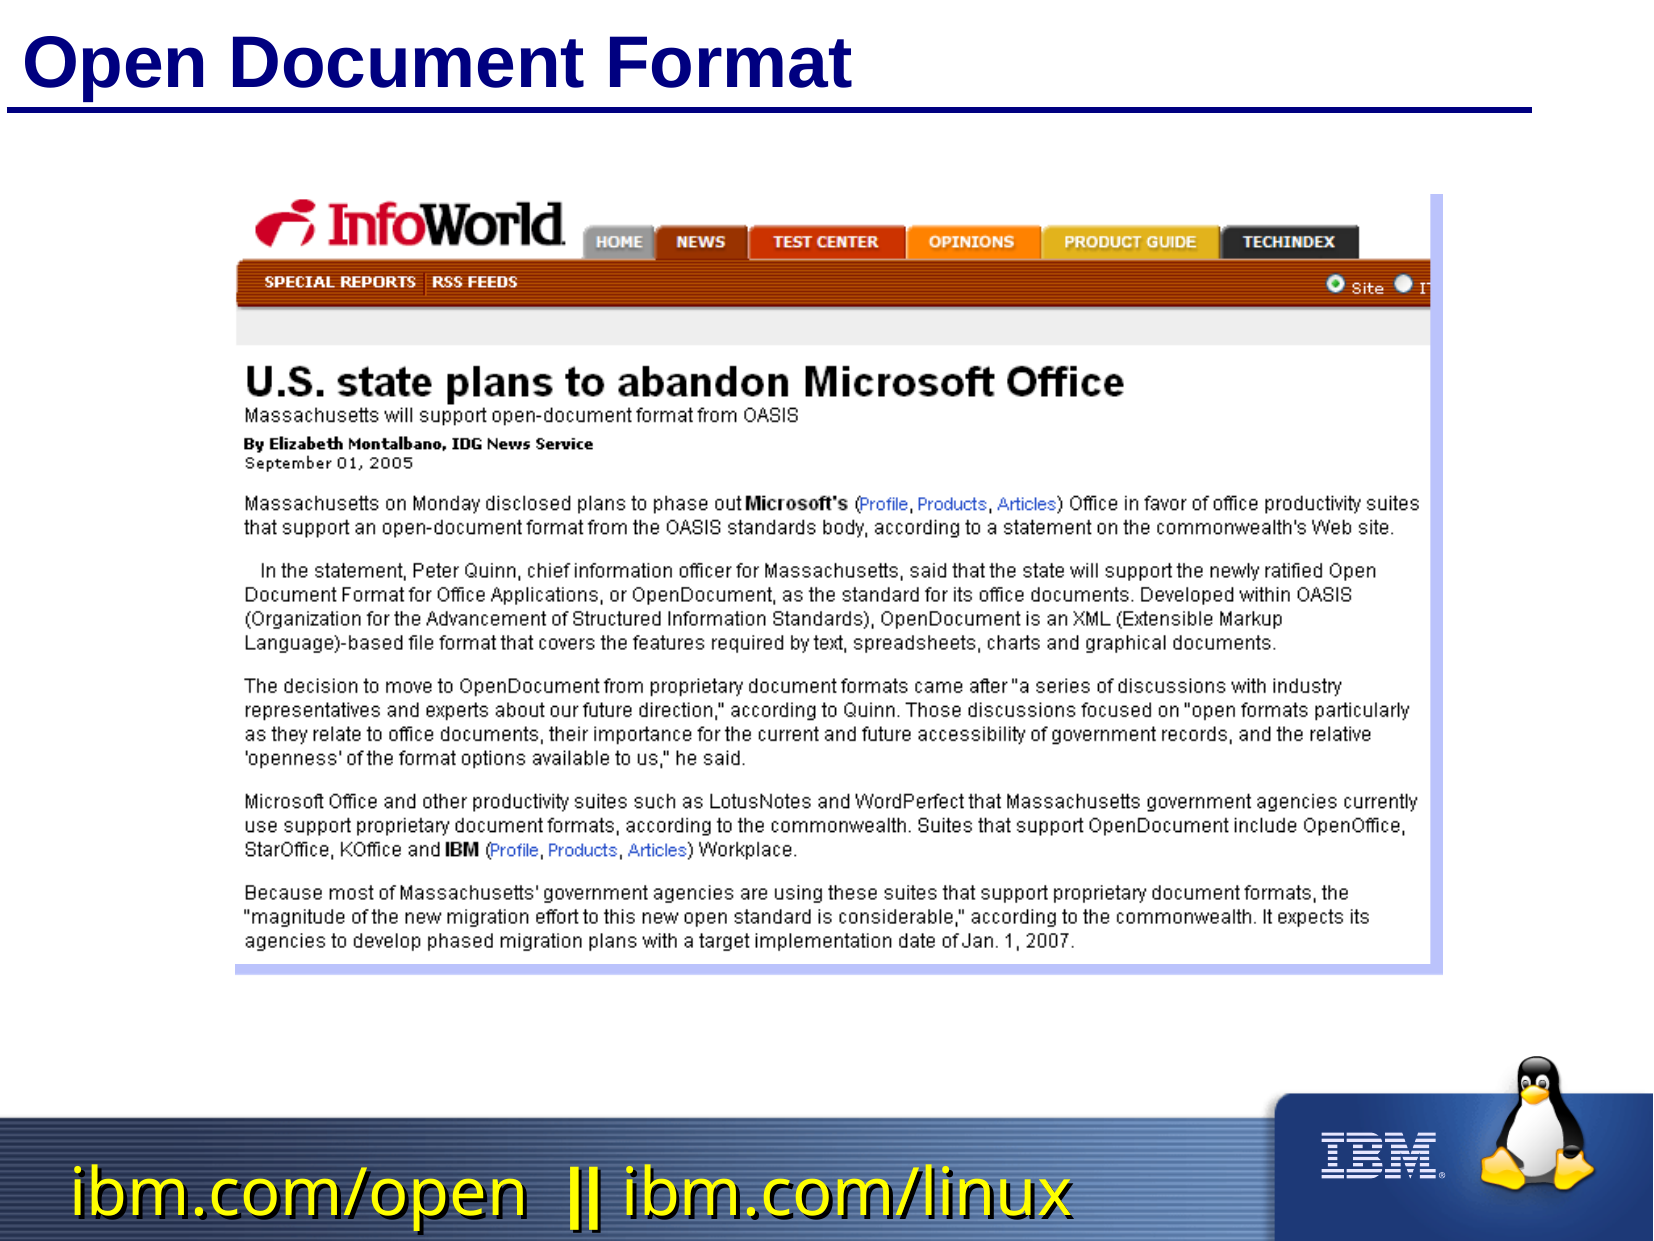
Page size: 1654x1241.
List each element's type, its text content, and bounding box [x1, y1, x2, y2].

text_box Open Document Format [22, 15, 1432, 127]
picture [222, 182, 1431, 964]
picture [0, 1055, 1653, 1241]
